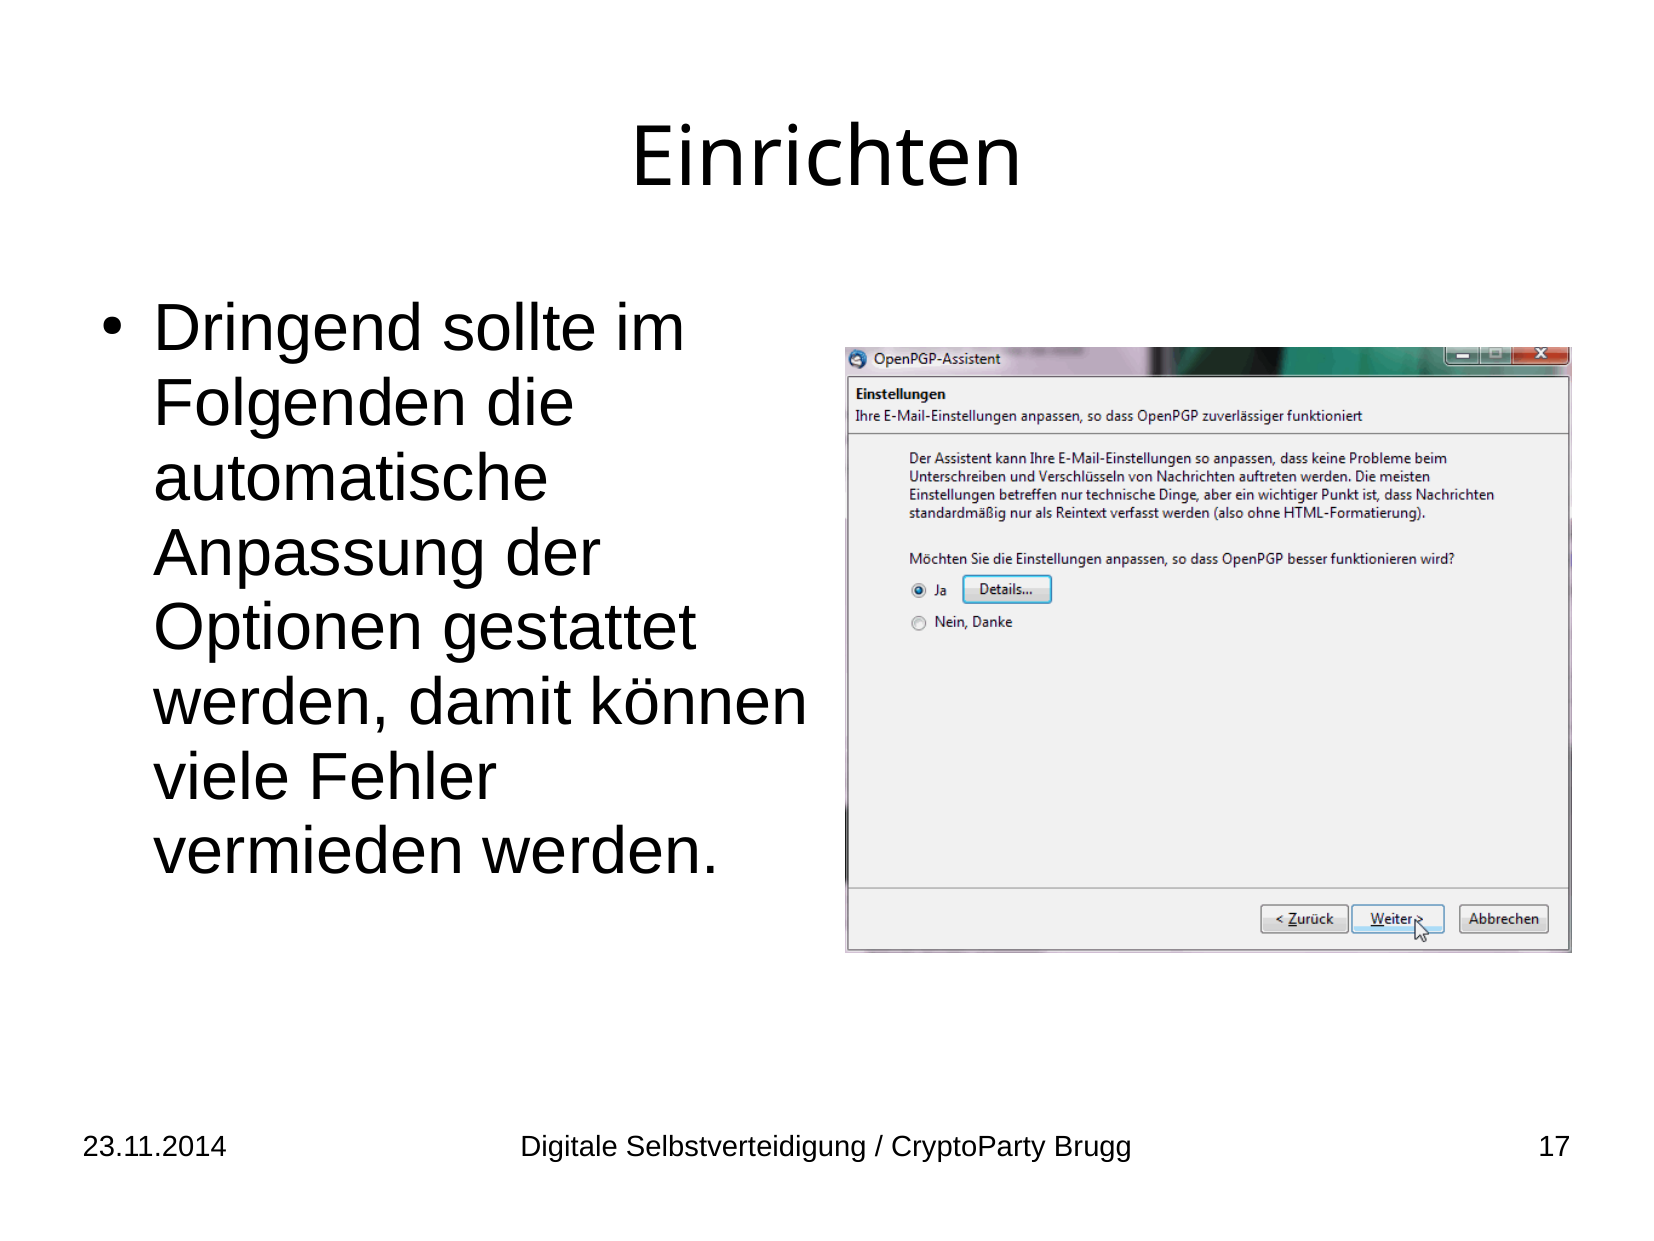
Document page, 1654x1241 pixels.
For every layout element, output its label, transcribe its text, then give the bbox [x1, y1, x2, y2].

list Dringend sollte im Folgenden die automatische Anpassung der Optionen gestattet werden, damit können viele Fehler vermieden werden. [82, 290, 809, 1010]
title Einrichten [82, 49, 1571, 257]
picture [845, 347, 1572, 953]
